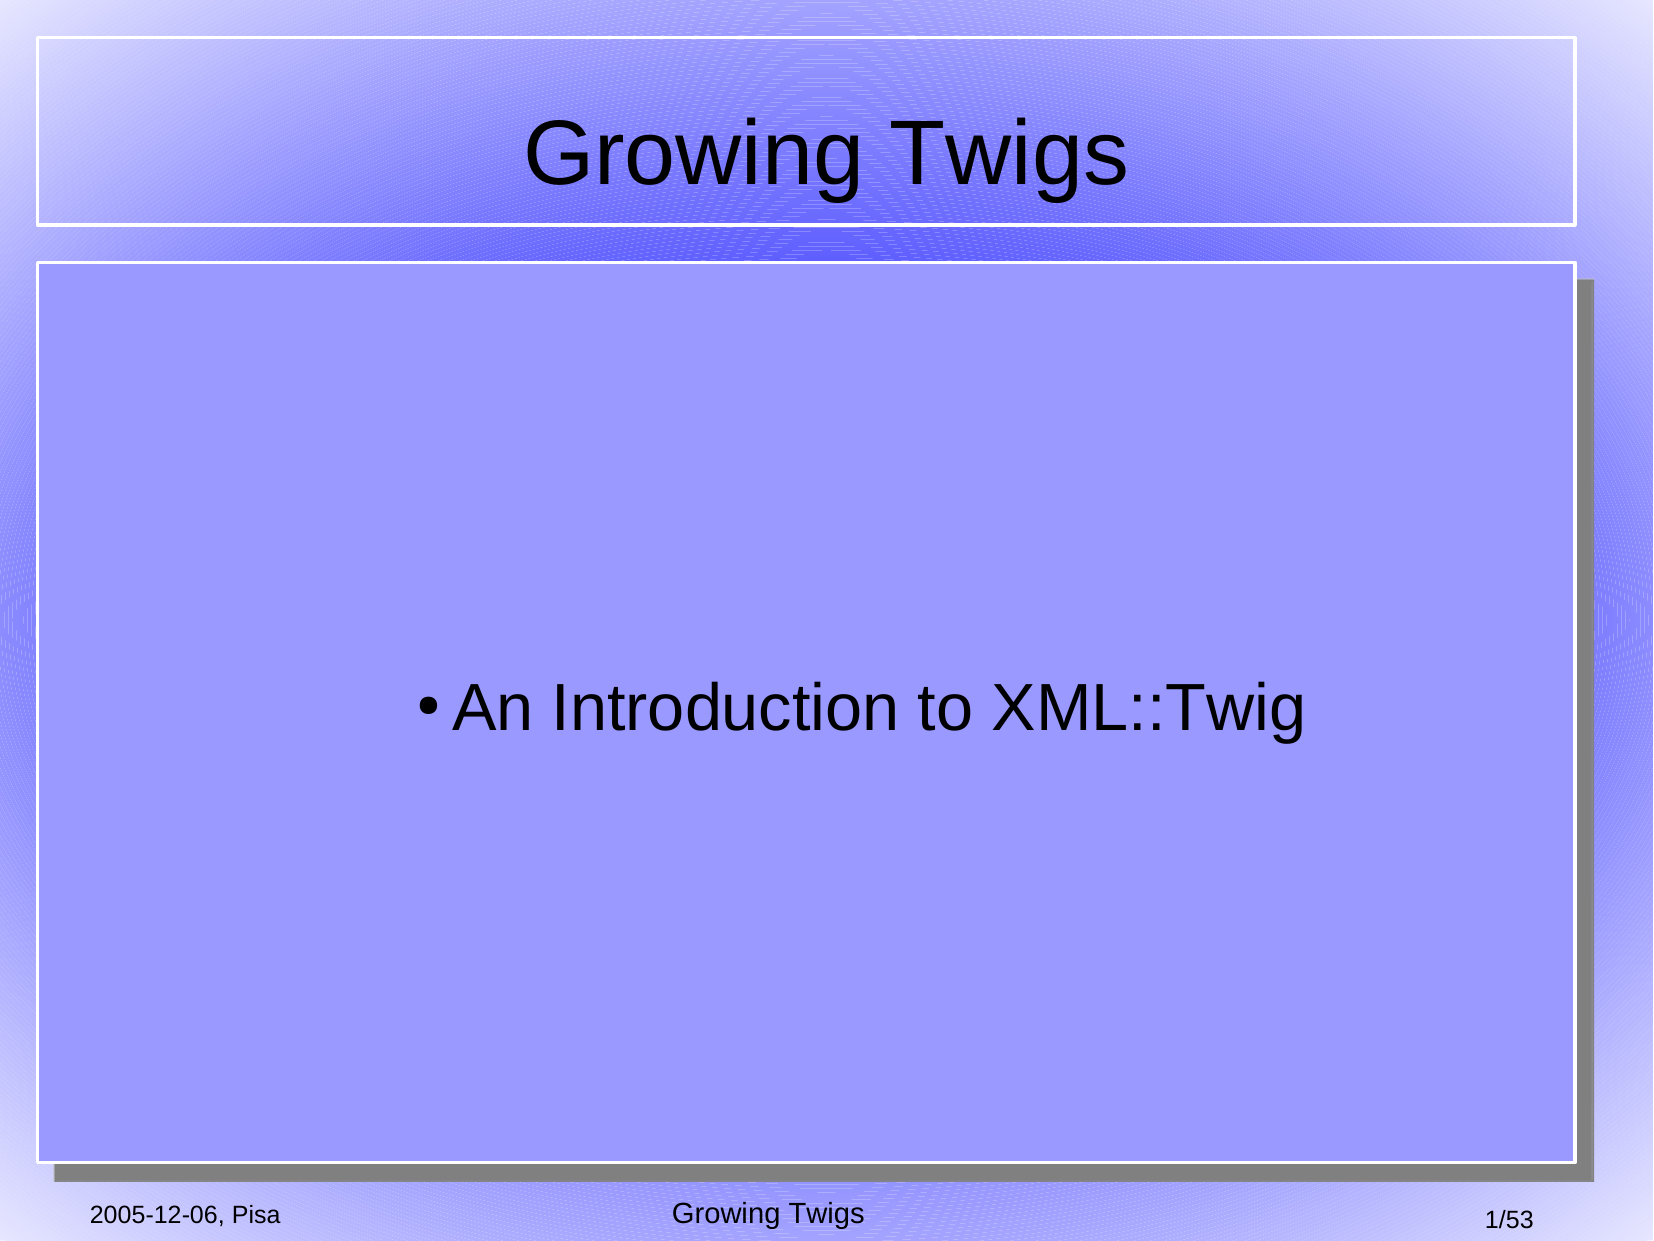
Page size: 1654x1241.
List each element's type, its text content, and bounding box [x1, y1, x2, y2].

title Growing Twigs [82, 49, 1571, 257]
subtitle An Introduction to XML::Twig [82, 290, 1571, 1126]
